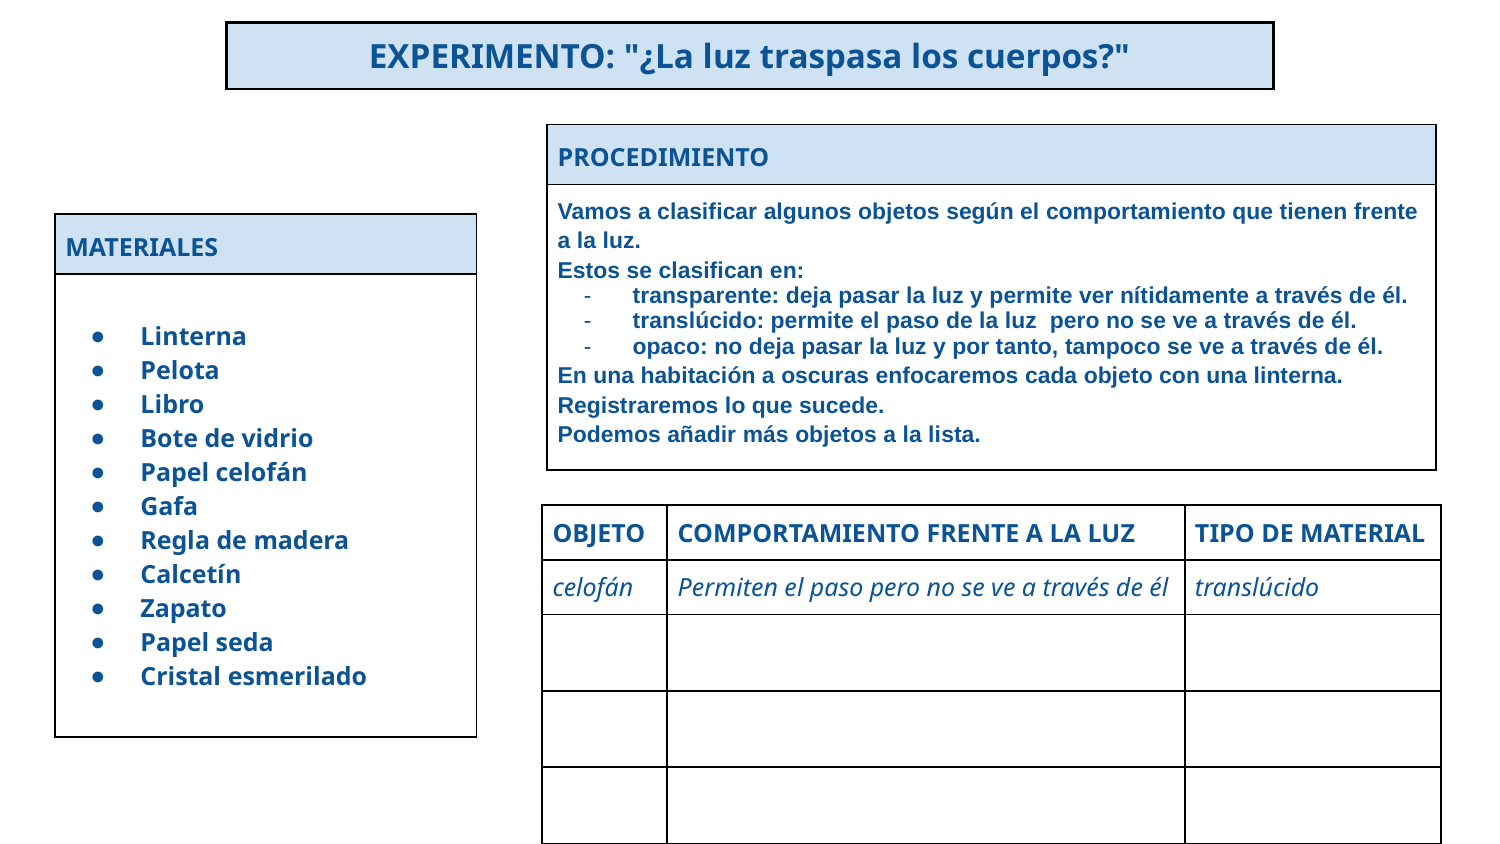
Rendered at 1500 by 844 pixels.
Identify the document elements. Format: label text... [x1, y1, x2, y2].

table_cell [543, 768, 666, 843]
table_header COMPORTAMIENTO FRENTE A LA LUZ [668, 506, 1184, 559]
table_cell [1186, 615, 1440, 690]
table_cell Permiten el paso pero no se ve a través de él [668, 561, 1184, 614]
table_cell [668, 615, 1184, 690]
table_cell [668, 692, 1184, 766]
table_header MATERIALES [56, 215, 476, 273]
table_cell translúcido [1186, 561, 1440, 614]
table_cell Linterna Pelota Libro Bote de vidrio Papel celofán Gafa Regla de madera Calcetín Zapato Papel seda Cristal esmerilado [56, 275, 476, 736]
table_cell celofán [543, 561, 666, 614]
table_header EXPERIMENTO: "¿La luz traspasa los cuerpos?" [228, 24, 1272, 88]
table_cell [543, 615, 666, 690]
table_header OBJETO [543, 506, 666, 559]
table_cell [1186, 692, 1440, 766]
table_header TIPO DE MATERIAL [1186, 506, 1440, 559]
table_cell [668, 768, 1184, 843]
table_cell Vamos a clasificar algunos objetos según el comportamiento que tienen frente a la luz. Estos se clasifican en: transparente: deja pasar la luz y permite ver nítidamente a través de él. translúcido: permite el paso de la luz pero no se ve a través de él. opaco: no deja pasar la luz y por tanto, tampoco se ve a través de él. En una habitación a oscuras enfocaremos cada objeto con una linterna. Registraremos lo que sucede. Podemos añadir más objetos a la lista. [548, 185, 1435, 469]
table_cell [1186, 768, 1440, 843]
table_cell [543, 692, 666, 766]
table_header PROCEDIMIENTO [548, 125, 1435, 184]
